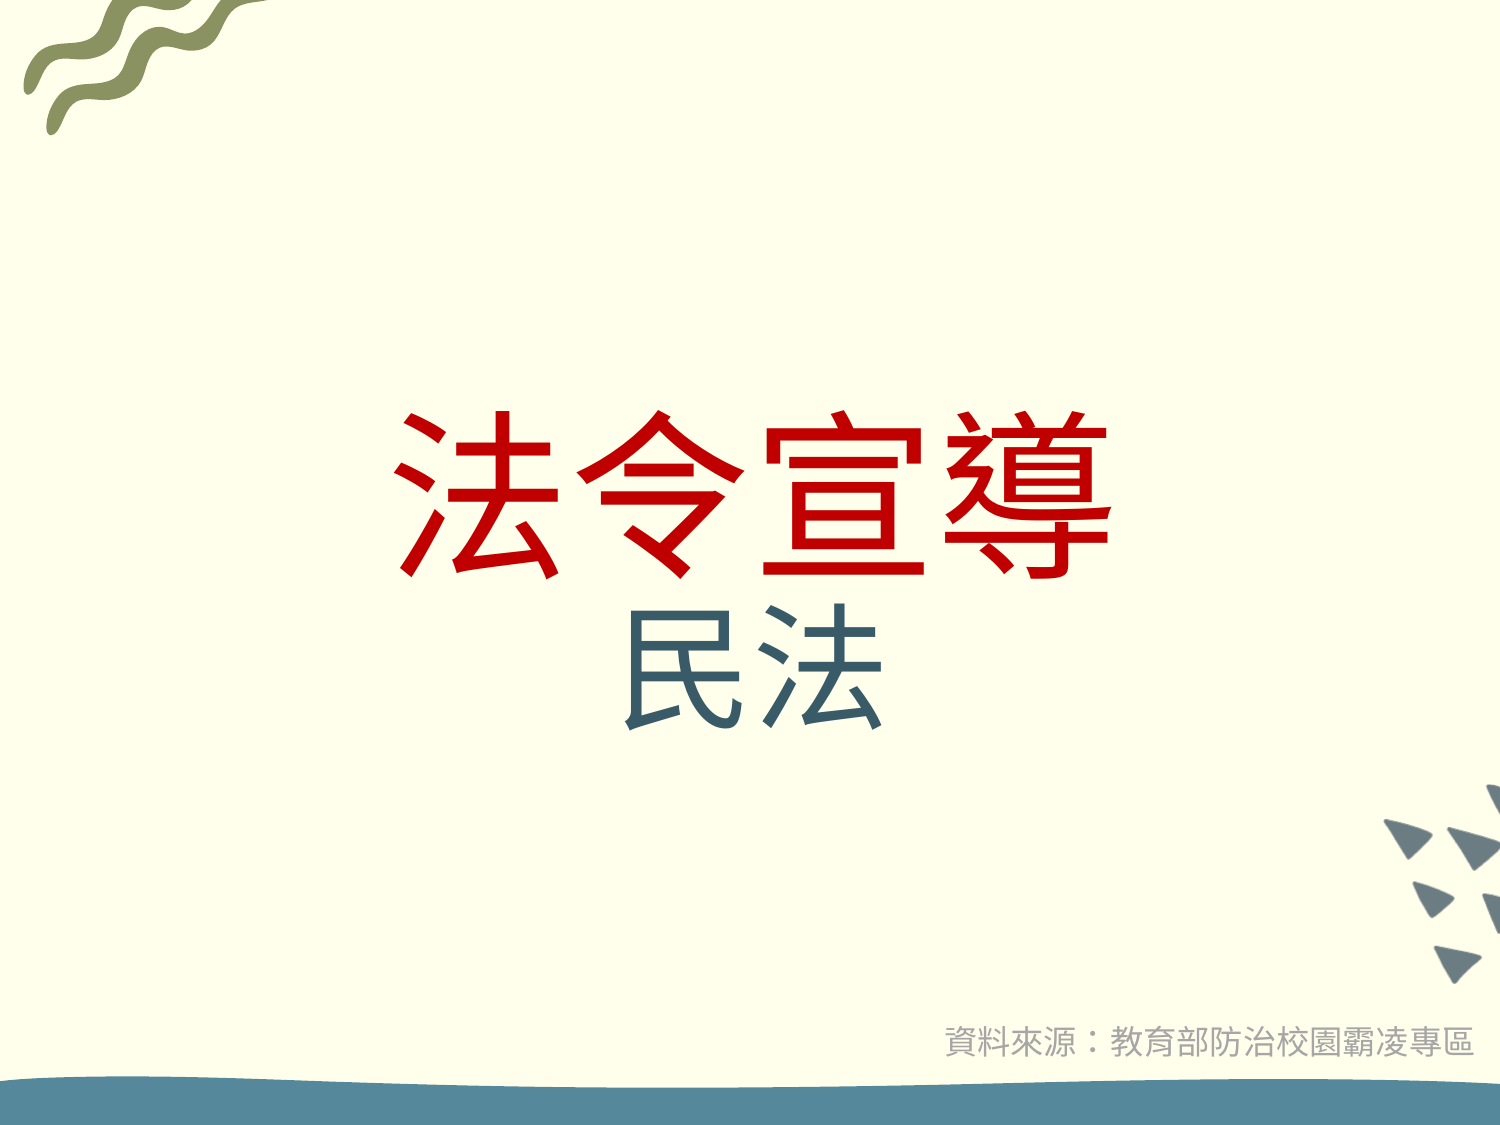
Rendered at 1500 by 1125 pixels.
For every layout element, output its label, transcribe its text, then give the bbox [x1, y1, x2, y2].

text_box 民法 [642, 620, 719, 641]
picture [1383, 784, 1500, 984]
text_box 資料來源：教育部防治校園霸凌專區 [909, 1013, 1500, 1073]
text_box [23, 0, 192, 95]
title 法令宣導 [115, 374, 1391, 552]
text_box 民法 [596, 574, 909, 706]
text_box 民法 [642, 651, 681, 672]
text_box [46, 0, 268, 136]
text_box 民法 [642, 681, 693, 706]
text_box [0, 1076, 1500, 1125]
